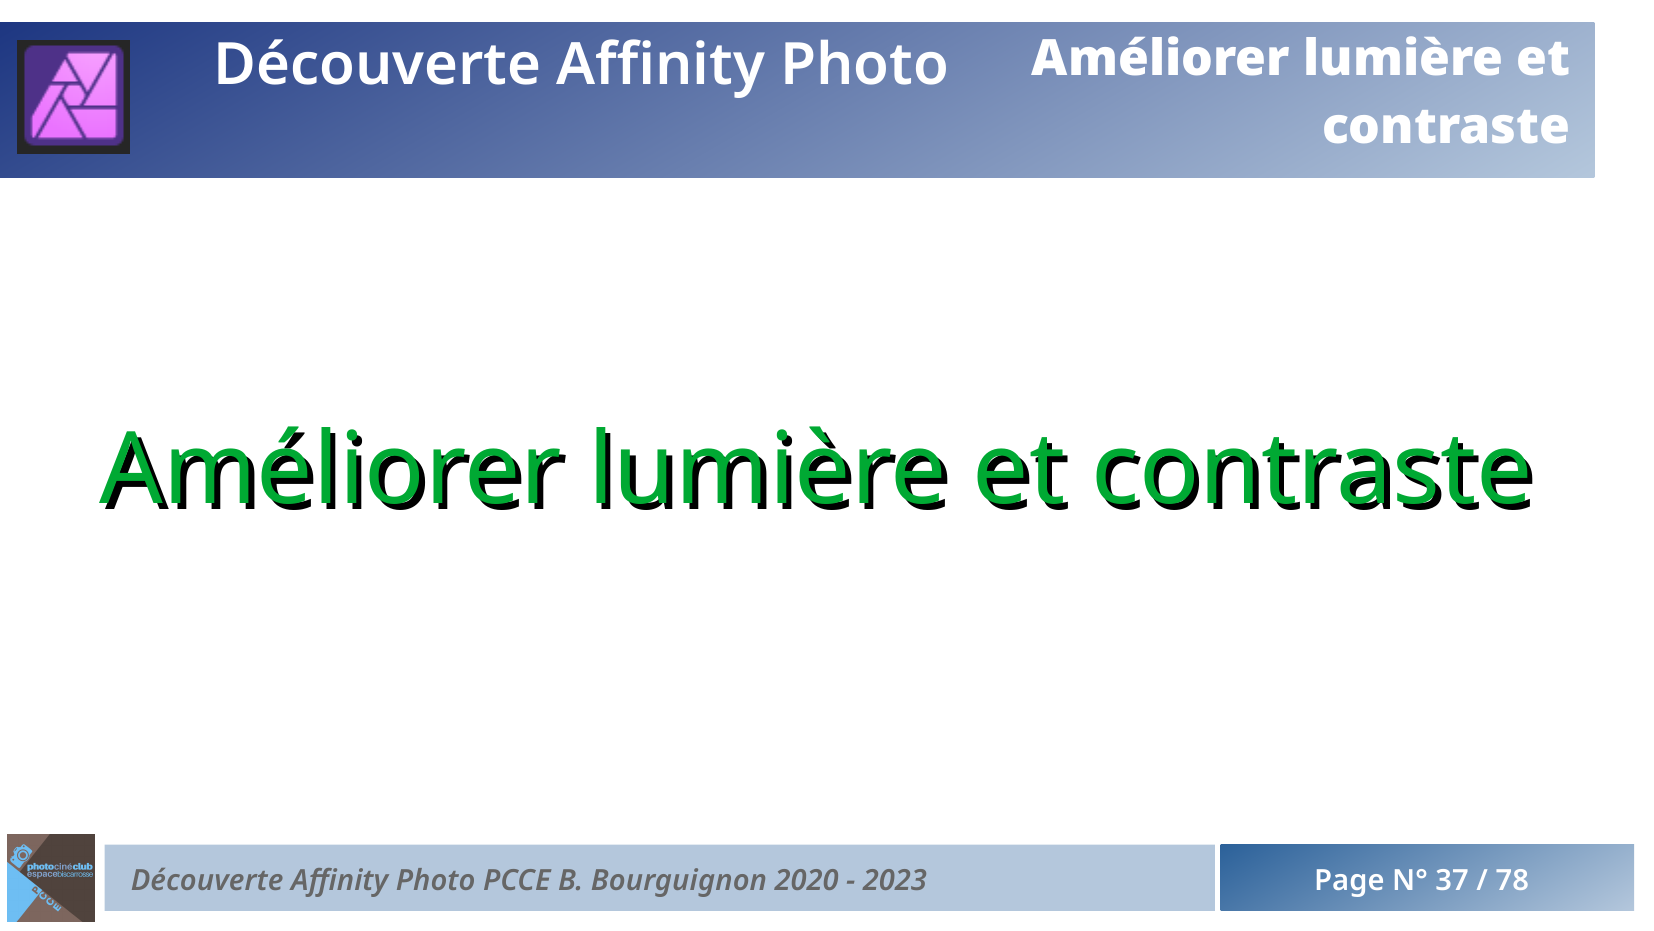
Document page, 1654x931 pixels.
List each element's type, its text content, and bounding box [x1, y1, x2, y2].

picture [7, 834, 95, 922]
title Améliorer lumière et contraste [874, 47, 1571, 158]
picture [17, 40, 130, 154]
text_box Améliorer lumière et contraste [84, 386, 1536, 544]
